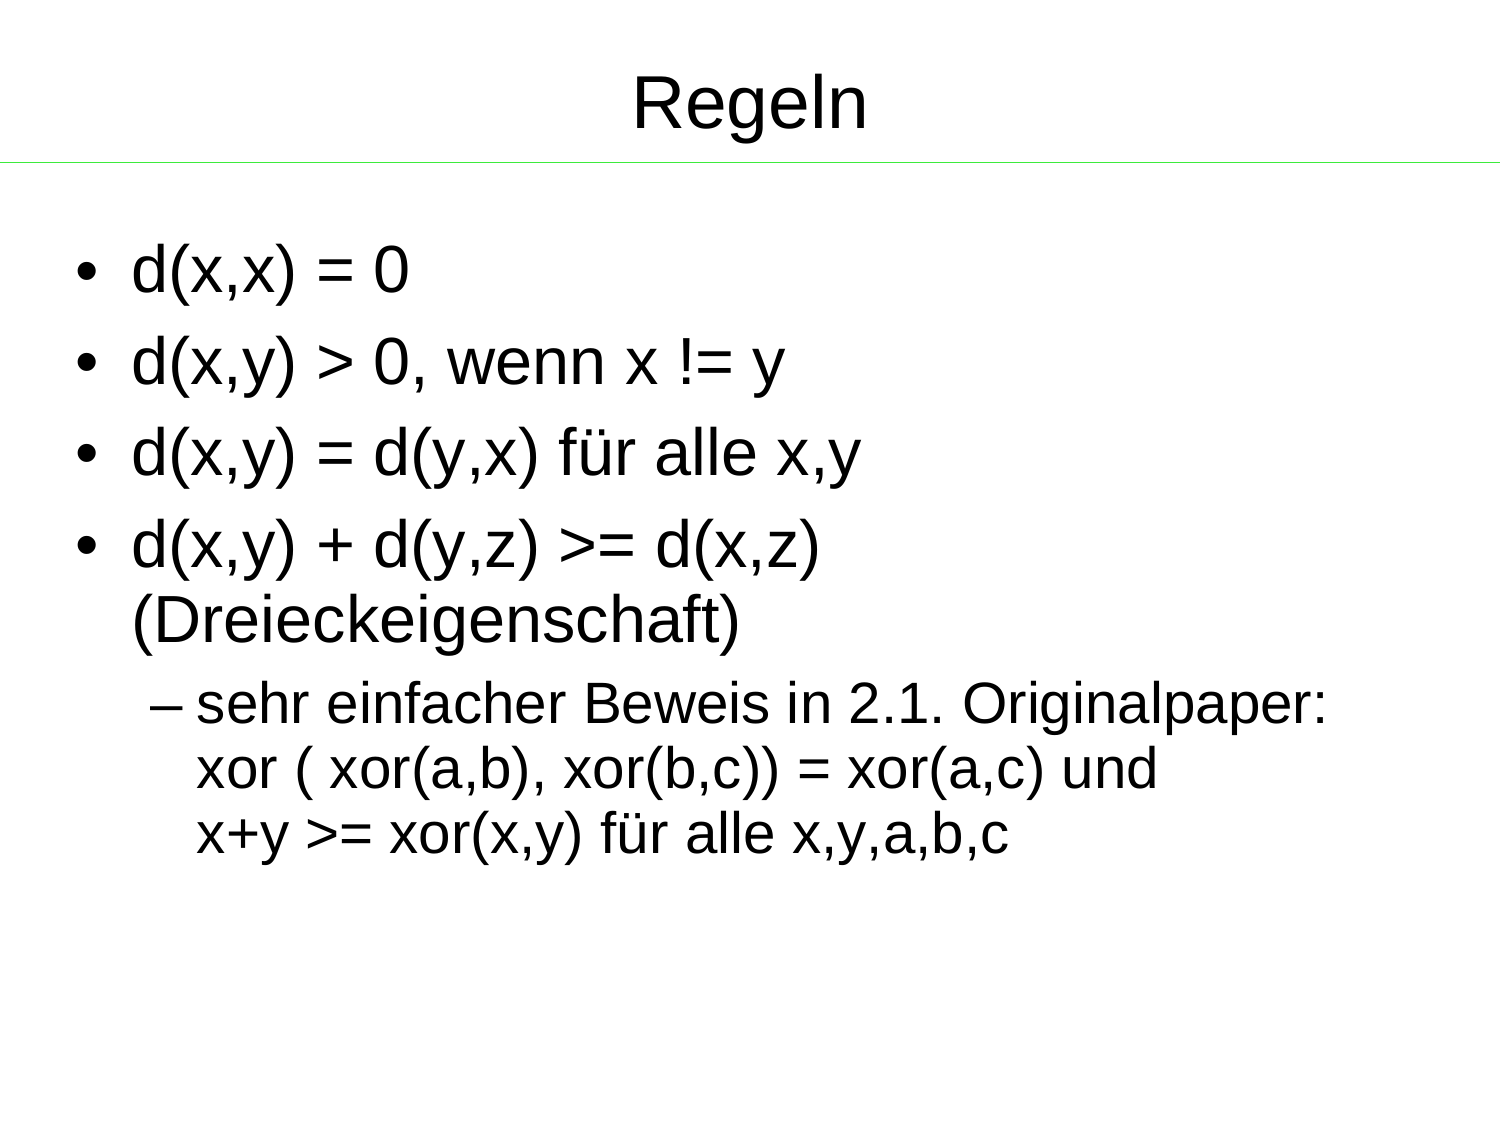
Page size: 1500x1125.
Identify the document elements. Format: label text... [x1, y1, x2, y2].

title Regeln [75, 57, 1426, 148]
list d(x,x) = 0 d(x,y) > 0, wenn x != y d(x,y) = d(y,x) für alle x,y d(x,y) + d(y,z) >= d(x,z) (Dreieckeigenschaft) sehr einfacher Beweis in 2.1. Originalpaper: xor ( xor(a,b), xor(b,c)) = xor(a,c) und x+y >= xor(x,y) für alle x,y,a,b,c [75, 232, 1426, 986]
